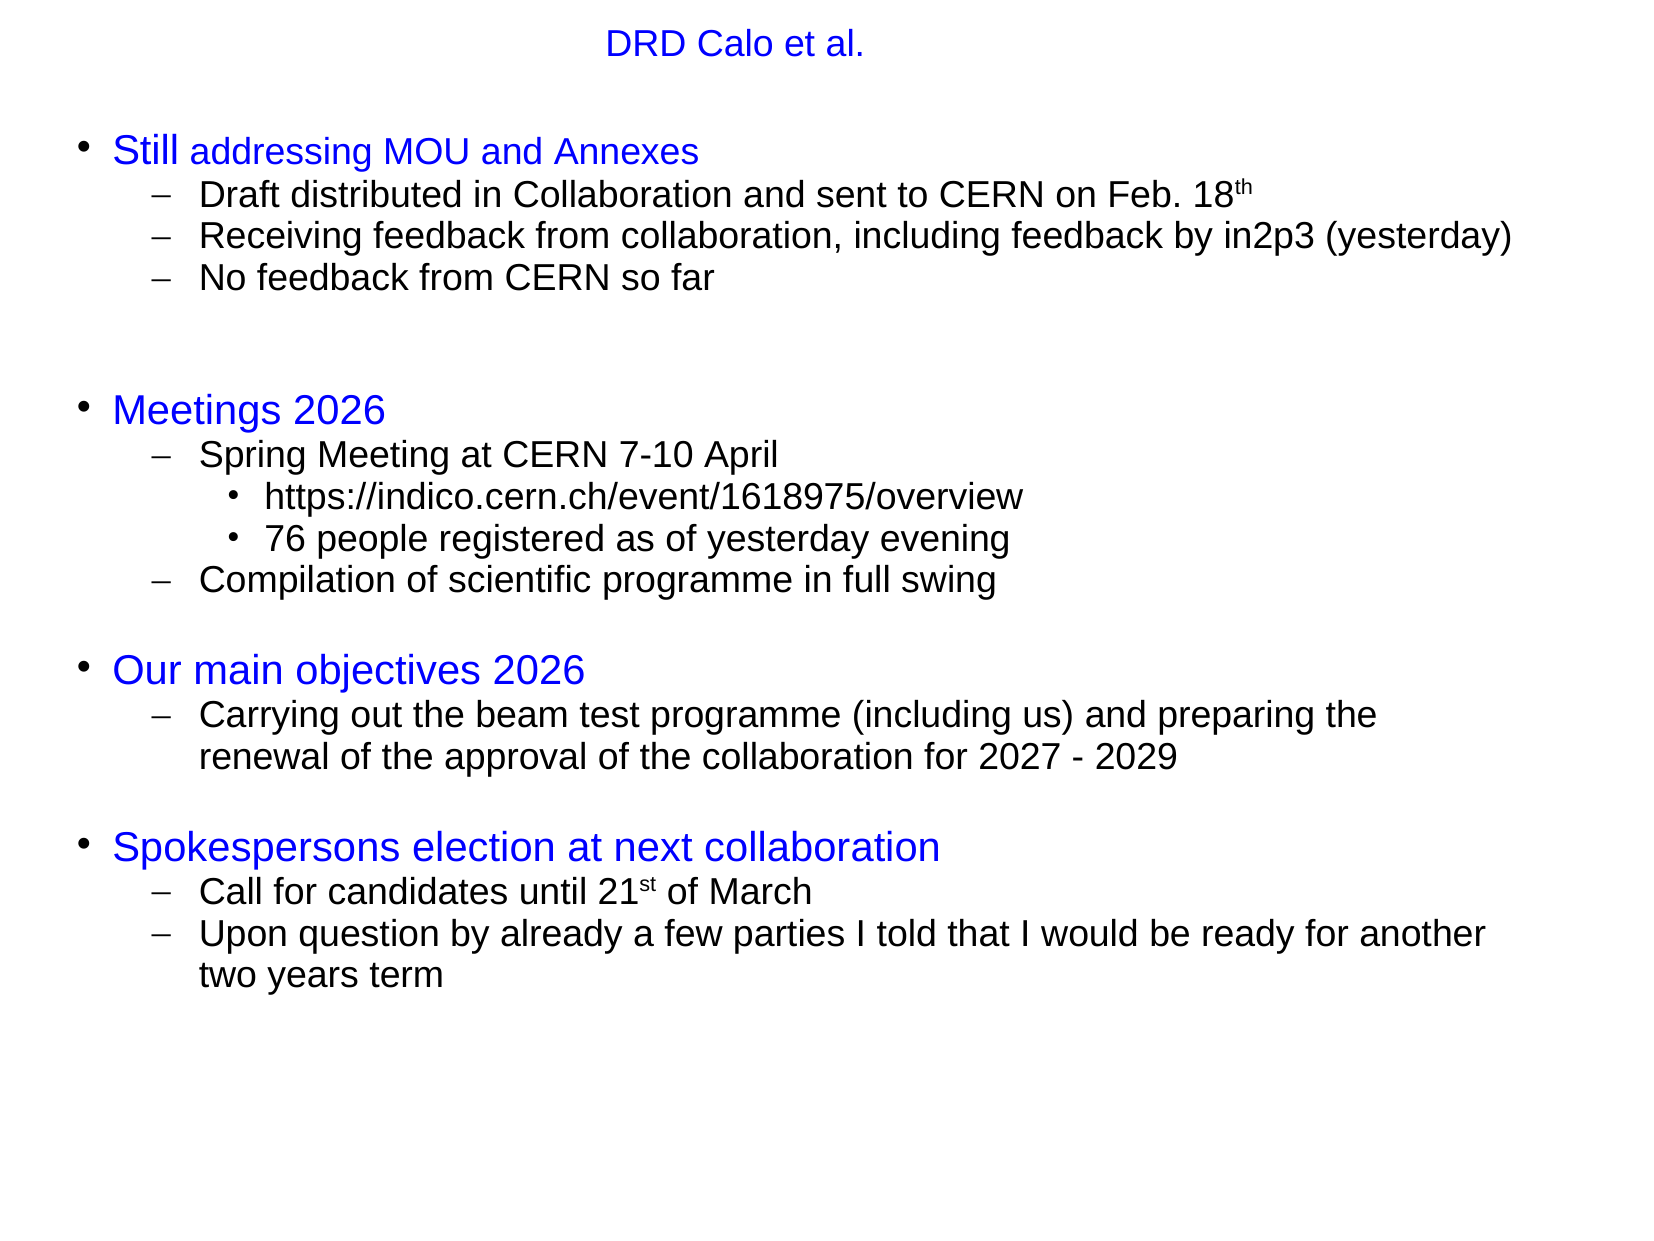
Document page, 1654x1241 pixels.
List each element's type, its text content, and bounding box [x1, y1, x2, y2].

text_box Still addressing MOU and Annexes Draft distributed in Collaboration and sent to CERN on Feb. 18th Receiving feedback from collaboration, including feedback by in2p3 (yesterday) No feedback from CERN so far Meetings 2026 Spring Meeting at CERN 7-10 April https://indico.cern.ch/event/1618975/overview 76 people registered as of yesterday evening Compilation of scientific programme in full swing Our main objectives 2026 Carrying out the beam test programme (including us) and preparing the renewal of the approval of the collaboration for 2027 - 2029 Spokespersons election at next collaboration Call for candidates until 21st of March Upon question by already a few parties I told that I would be ready for another two years term [62, 119, 1654, 1241]
text_box DRD Calo et al. [590, 13, 1063, 91]
